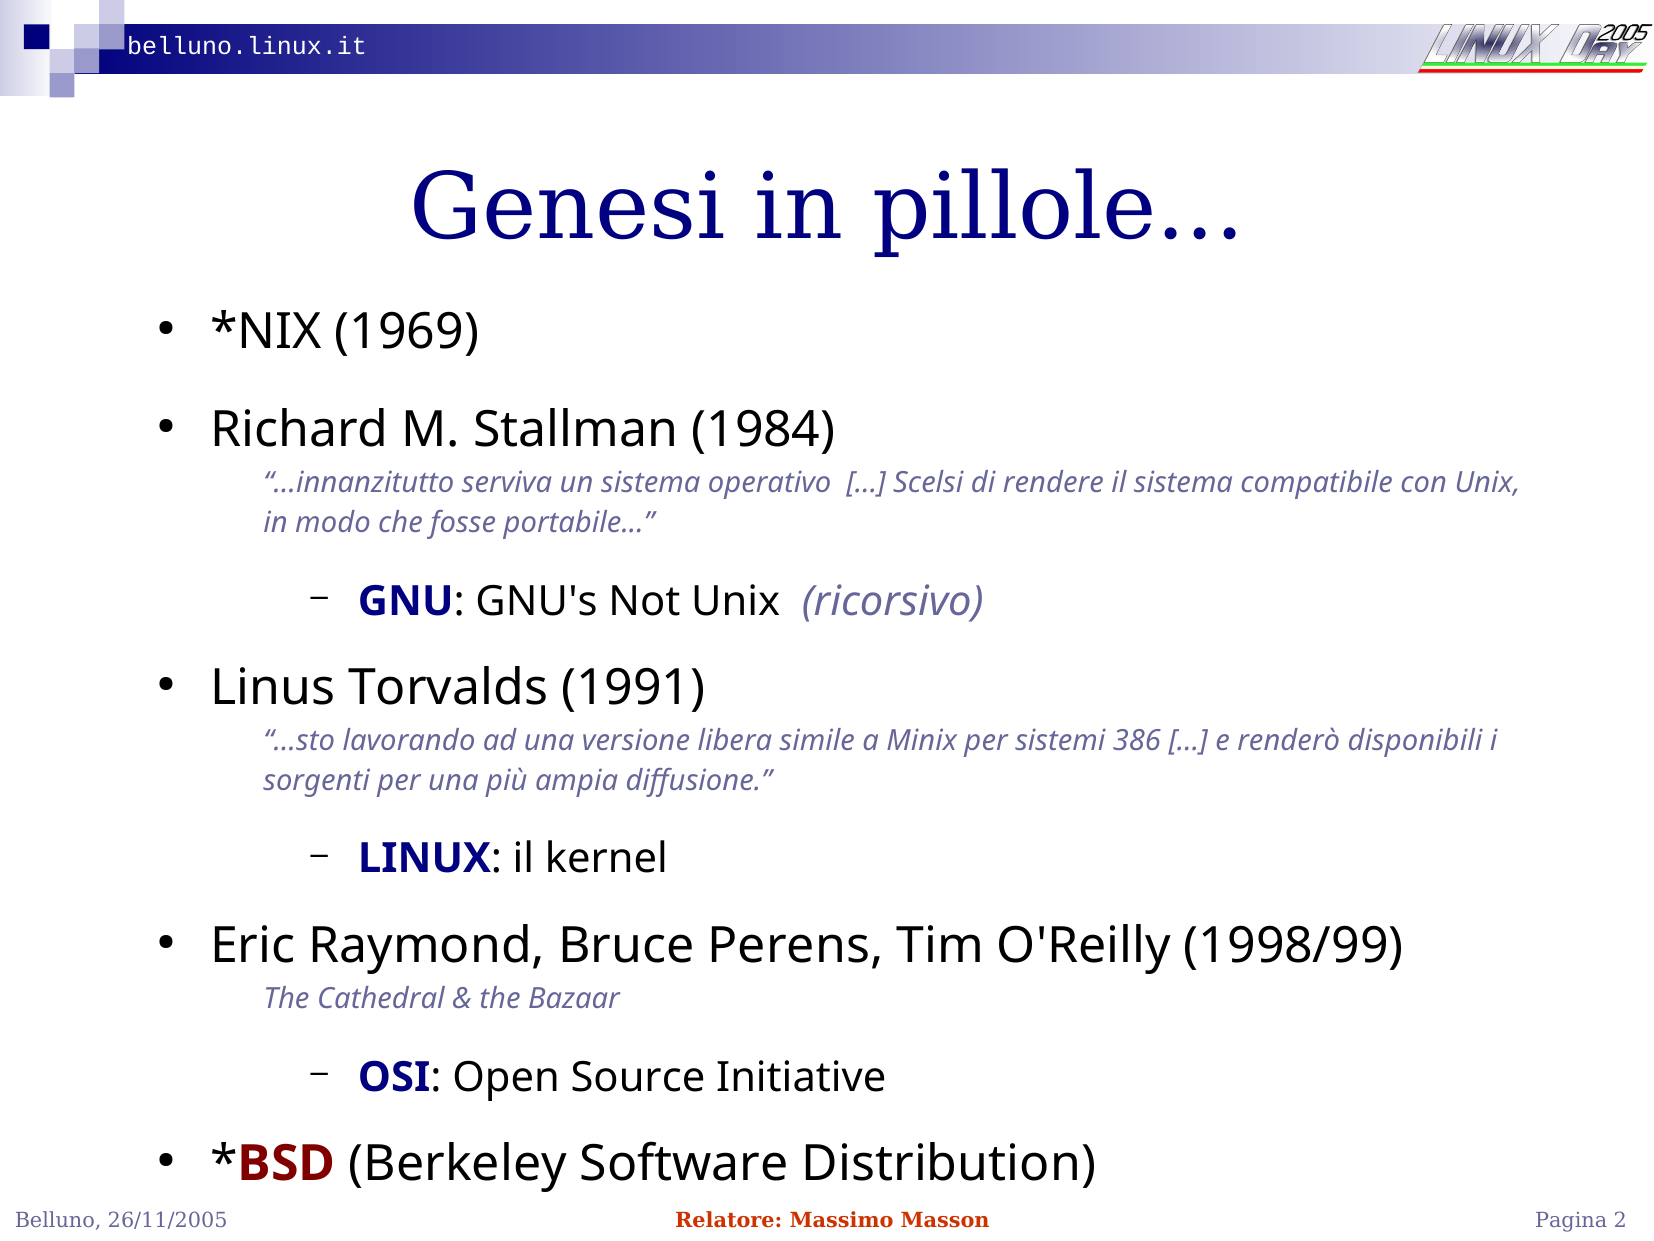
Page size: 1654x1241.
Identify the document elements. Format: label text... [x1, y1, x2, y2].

title Genesi in pillole... [121, 102, 1534, 295]
list *NIX (1969) Richard M. Stallman (1984) “...innanzitutto serviva un sistema operativo [...] Scelsi di rendere il sistema compatibile con Unix, in modo che fosse portabile...” GNU: GNU's Not Unix (ricorsivo) Linus Torvalds (1991) “...sto lavorando ad una versione libera simile a Minix per sistemi 386 [...] e renderò disponibili i sorgenti per una più ampia diffusione.” LINUX: il kernel Eric Raymond, Bruce Perens, Tim O'Reilly (1998/99) The Cathedral & the Bazaar OSI: Open Source Initiative *BSD (Berkeley Software Distribution) [121, 295, 1534, 1183]
picture [1417, 24, 1654, 73]
